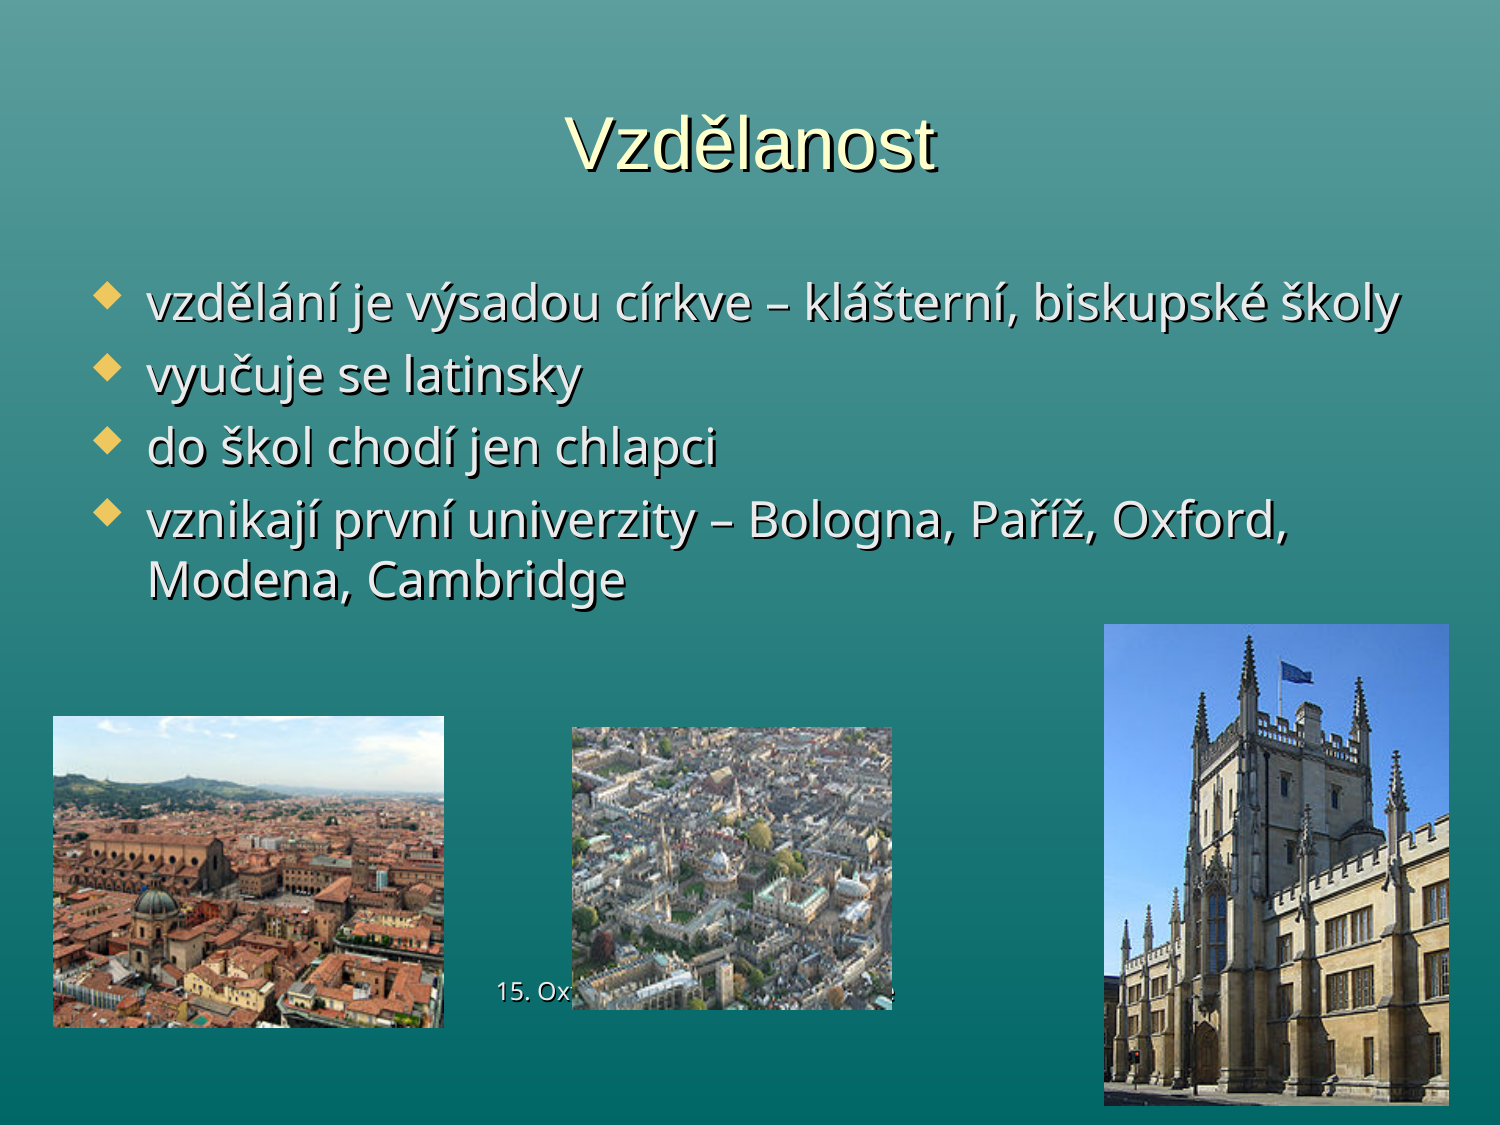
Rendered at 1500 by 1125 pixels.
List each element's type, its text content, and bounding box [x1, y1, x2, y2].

picture [53, 716, 444, 1028]
list vzdělání je výsadou církve – klášterní, biskupské školy vyučuje se latinsky do škol chodí jen chlapci vznikají první univerzity – Bologna, Paříž, Oxford, Modena, Cambridge 14. Bologna 15. Oxford 16. Cambridge [75, 262, 1426, 1074]
picture [1104, 624, 1449, 1106]
title Vzdělanost [75, 45, 1426, 233]
picture [572, 727, 892, 1010]
